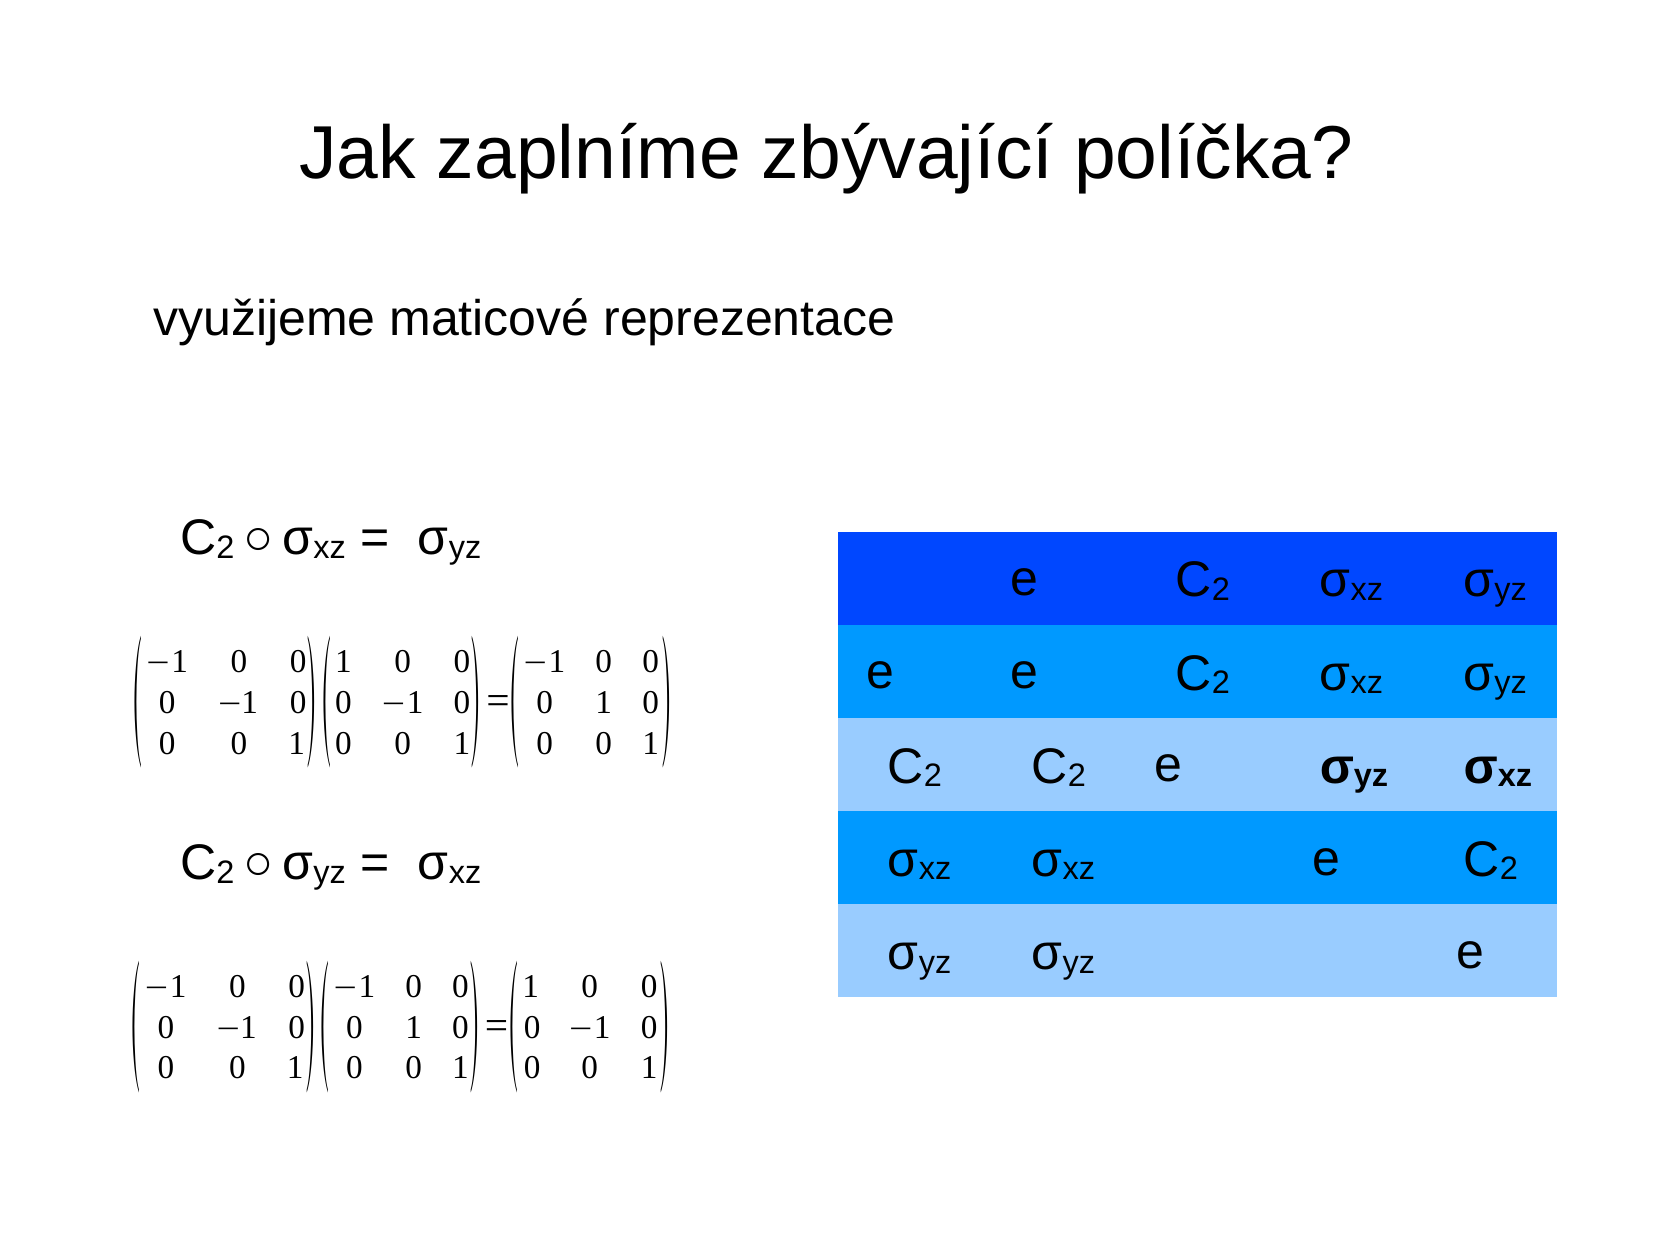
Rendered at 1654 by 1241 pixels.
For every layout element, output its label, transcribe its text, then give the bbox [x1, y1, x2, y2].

table_cell σxz [1413, 718, 1557, 811]
table_cell e [982, 625, 1126, 718]
table_cell σyz [982, 904, 1126, 997]
table_header e [982, 532, 1126, 625]
table_cell C2 [838, 718, 982, 811]
table_cell σxz [838, 811, 982, 904]
table_cell C2 [1126, 625, 1270, 718]
table_cell σyz [1413, 625, 1557, 718]
table_cell σyz [838, 904, 982, 997]
table_cell σyz [1270, 718, 1413, 811]
list využijeme maticové reprezentace [82, 290, 1571, 1094]
table_cell e [1270, 811, 1413, 904]
table_cell e [838, 625, 982, 718]
table_header σyz [1413, 532, 1557, 625]
text_box C2 ○ σyz = σxz [147, 823, 562, 916]
table_header [838, 532, 982, 625]
table_cell e [1413, 904, 1557, 997]
table_cell e [1126, 718, 1270, 811]
table_cell σxz [1270, 625, 1413, 718]
chart [126, 633, 681, 768]
title Jak zaplníme zbývající políčka? [82, 56, 1571, 250]
chart [124, 958, 680, 1093]
table_cell [1126, 811, 1270, 904]
table_cell C2 [982, 718, 1126, 811]
table_cell [1270, 904, 1413, 997]
table_cell [1126, 904, 1270, 997]
table_header C2 [1126, 532, 1270, 625]
text_box C2 ○ σxz = σyz [147, 498, 562, 591]
table_cell C2 [1413, 811, 1557, 904]
table_header σxz [1270, 532, 1413, 625]
table_cell σxz [982, 811, 1126, 904]
